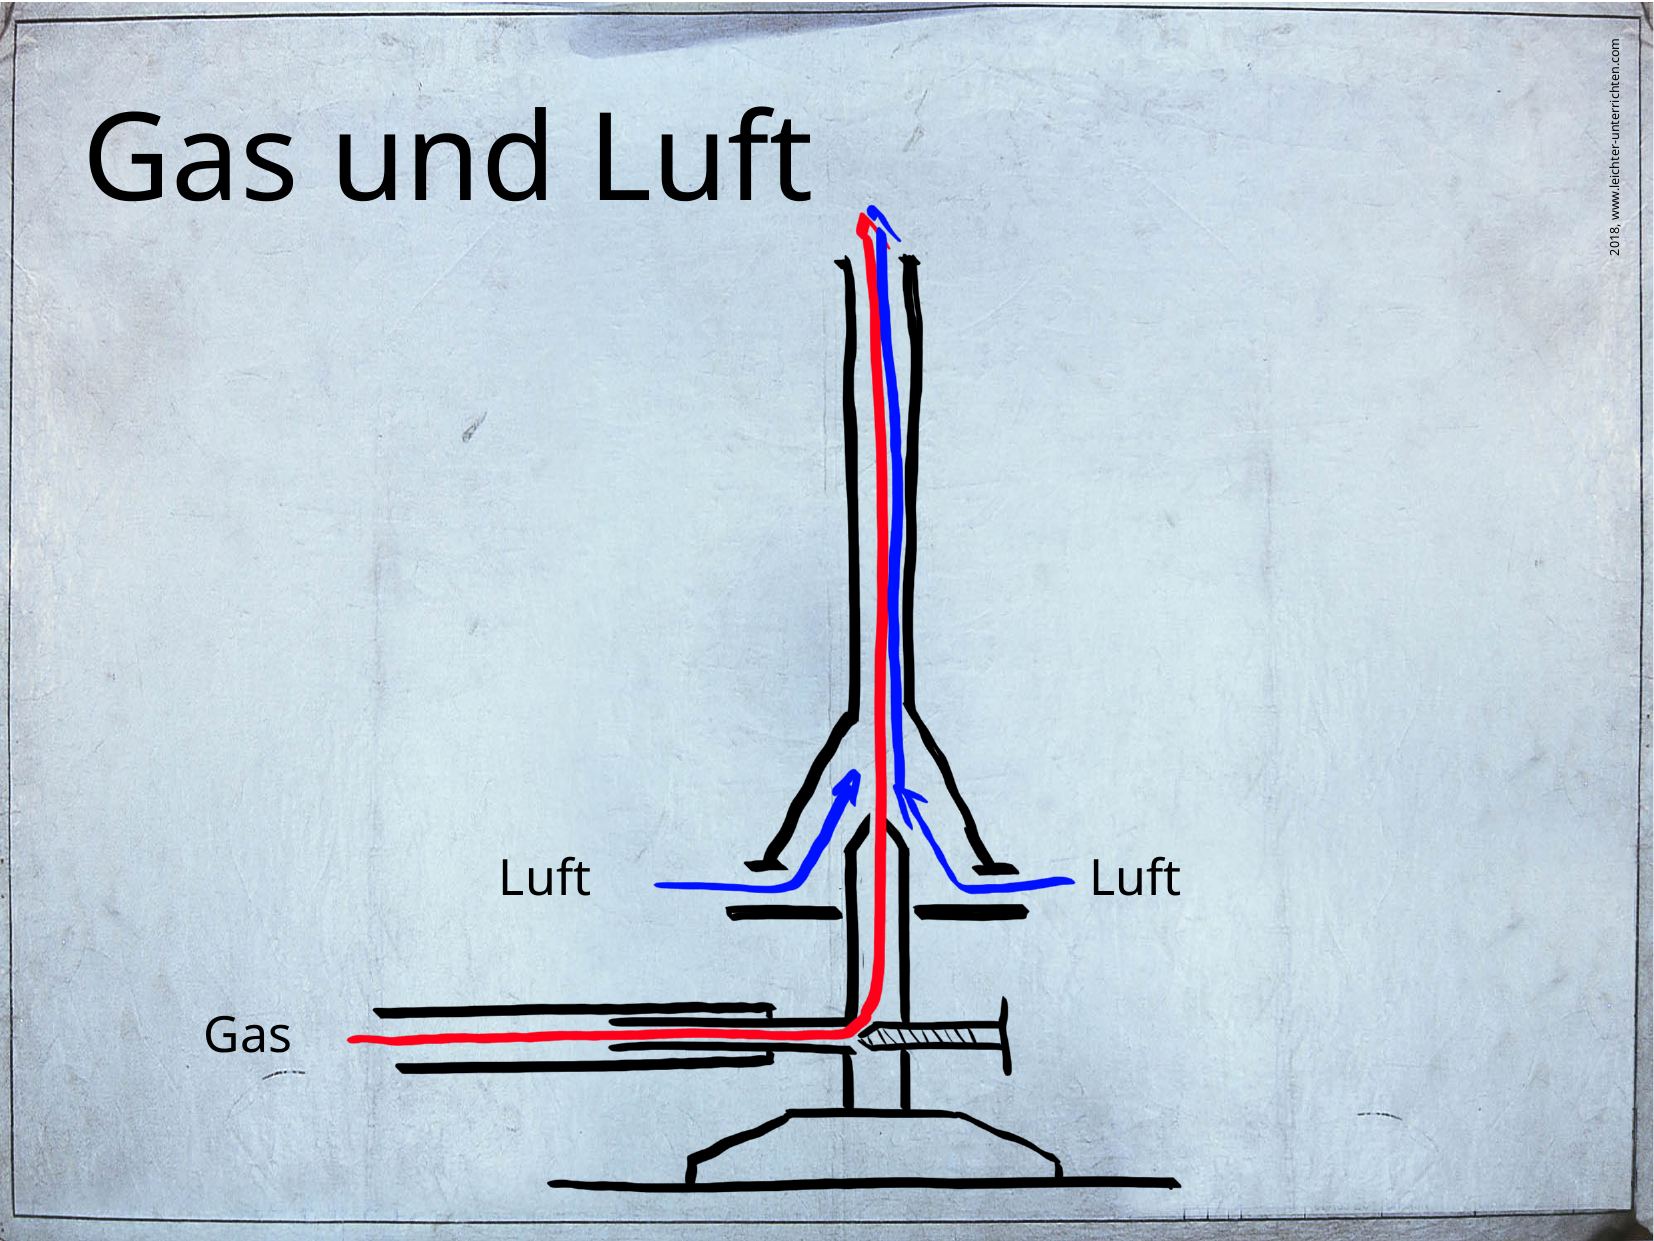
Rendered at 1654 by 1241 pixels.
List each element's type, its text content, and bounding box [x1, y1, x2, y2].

text_box Luft [484, 834, 745, 922]
text_box Gas [188, 992, 449, 1079]
text_box Luft [1074, 834, 1335, 922]
picture [0, 2, 1654, 1241]
title Gas und Luft [82, 49, 1571, 257]
